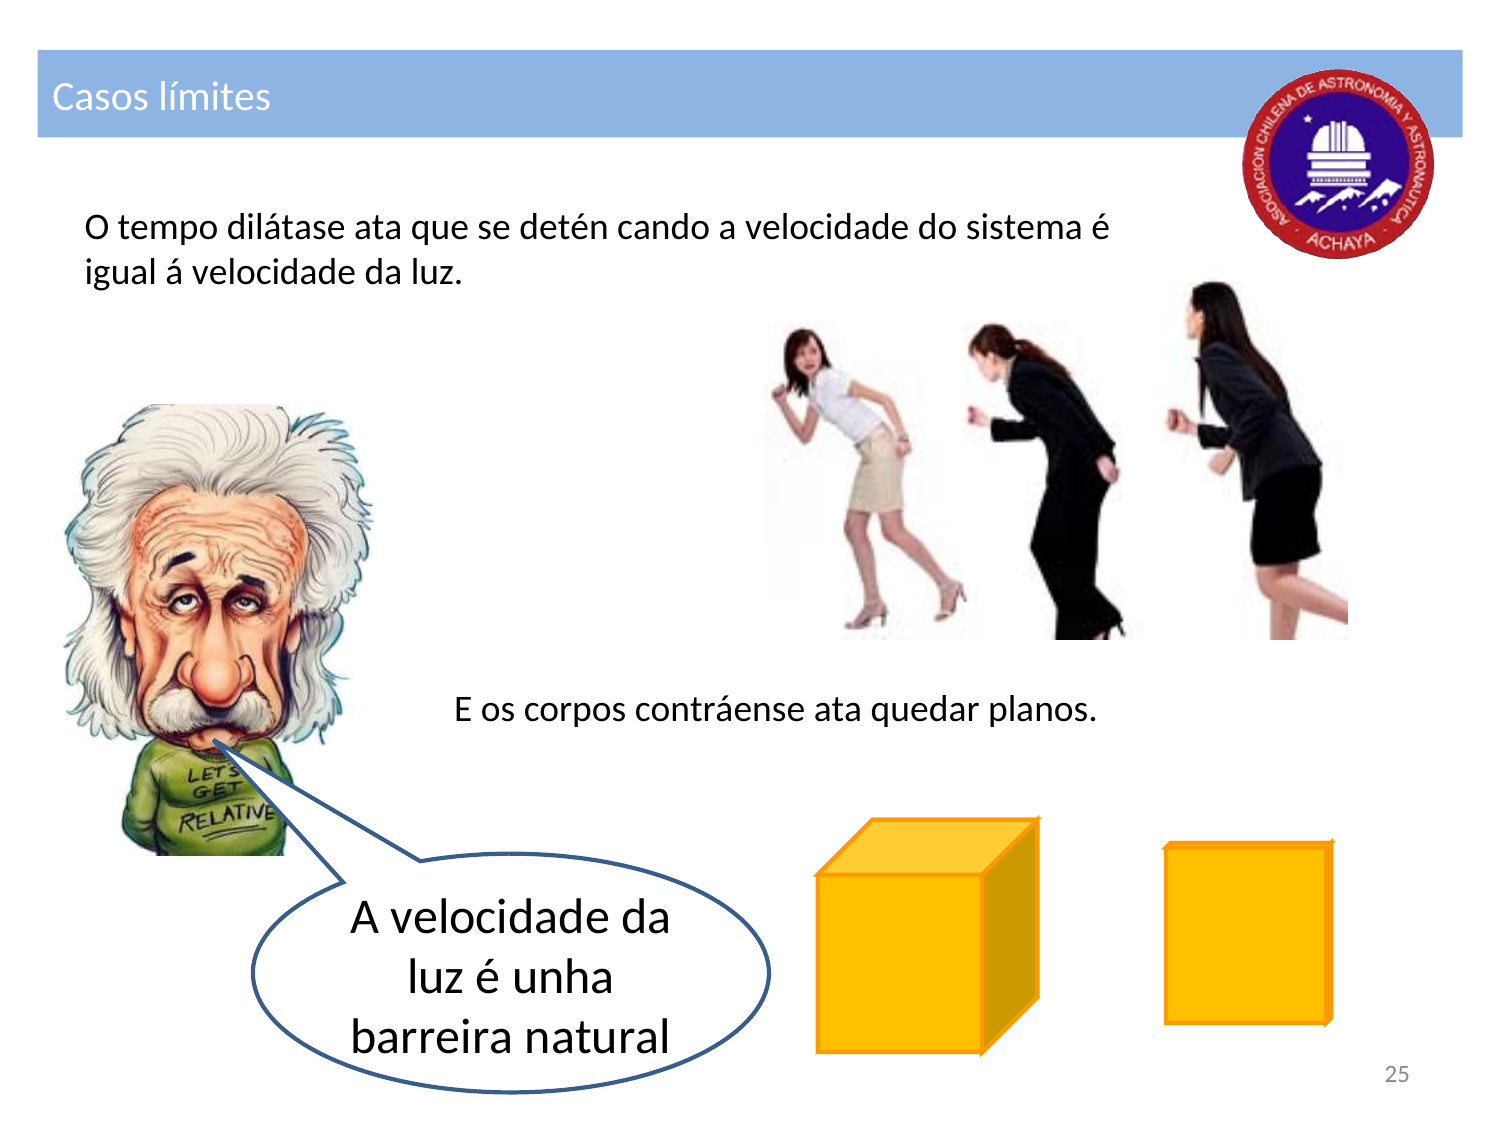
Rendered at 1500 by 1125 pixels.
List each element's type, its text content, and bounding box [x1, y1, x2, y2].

text_box [817, 819, 1038, 1053]
picture [55, 404, 396, 856]
text_box <número> [1074, 1042, 1426, 1103]
text_box [1165, 842, 1332, 1023]
text_box E os corpos contráense ata quedar planos. [439, 676, 1114, 737]
picture [725, 67, 1436, 640]
text_box Casos límites [37, 49, 1463, 138]
text_box A velocidade da luz é unha barreira natural [213, 739, 770, 1093]
text_box O tempo dilátase ata que se detén cando a velocidade do sistema é igual á velocidade da luz. [69, 194, 1150, 300]
